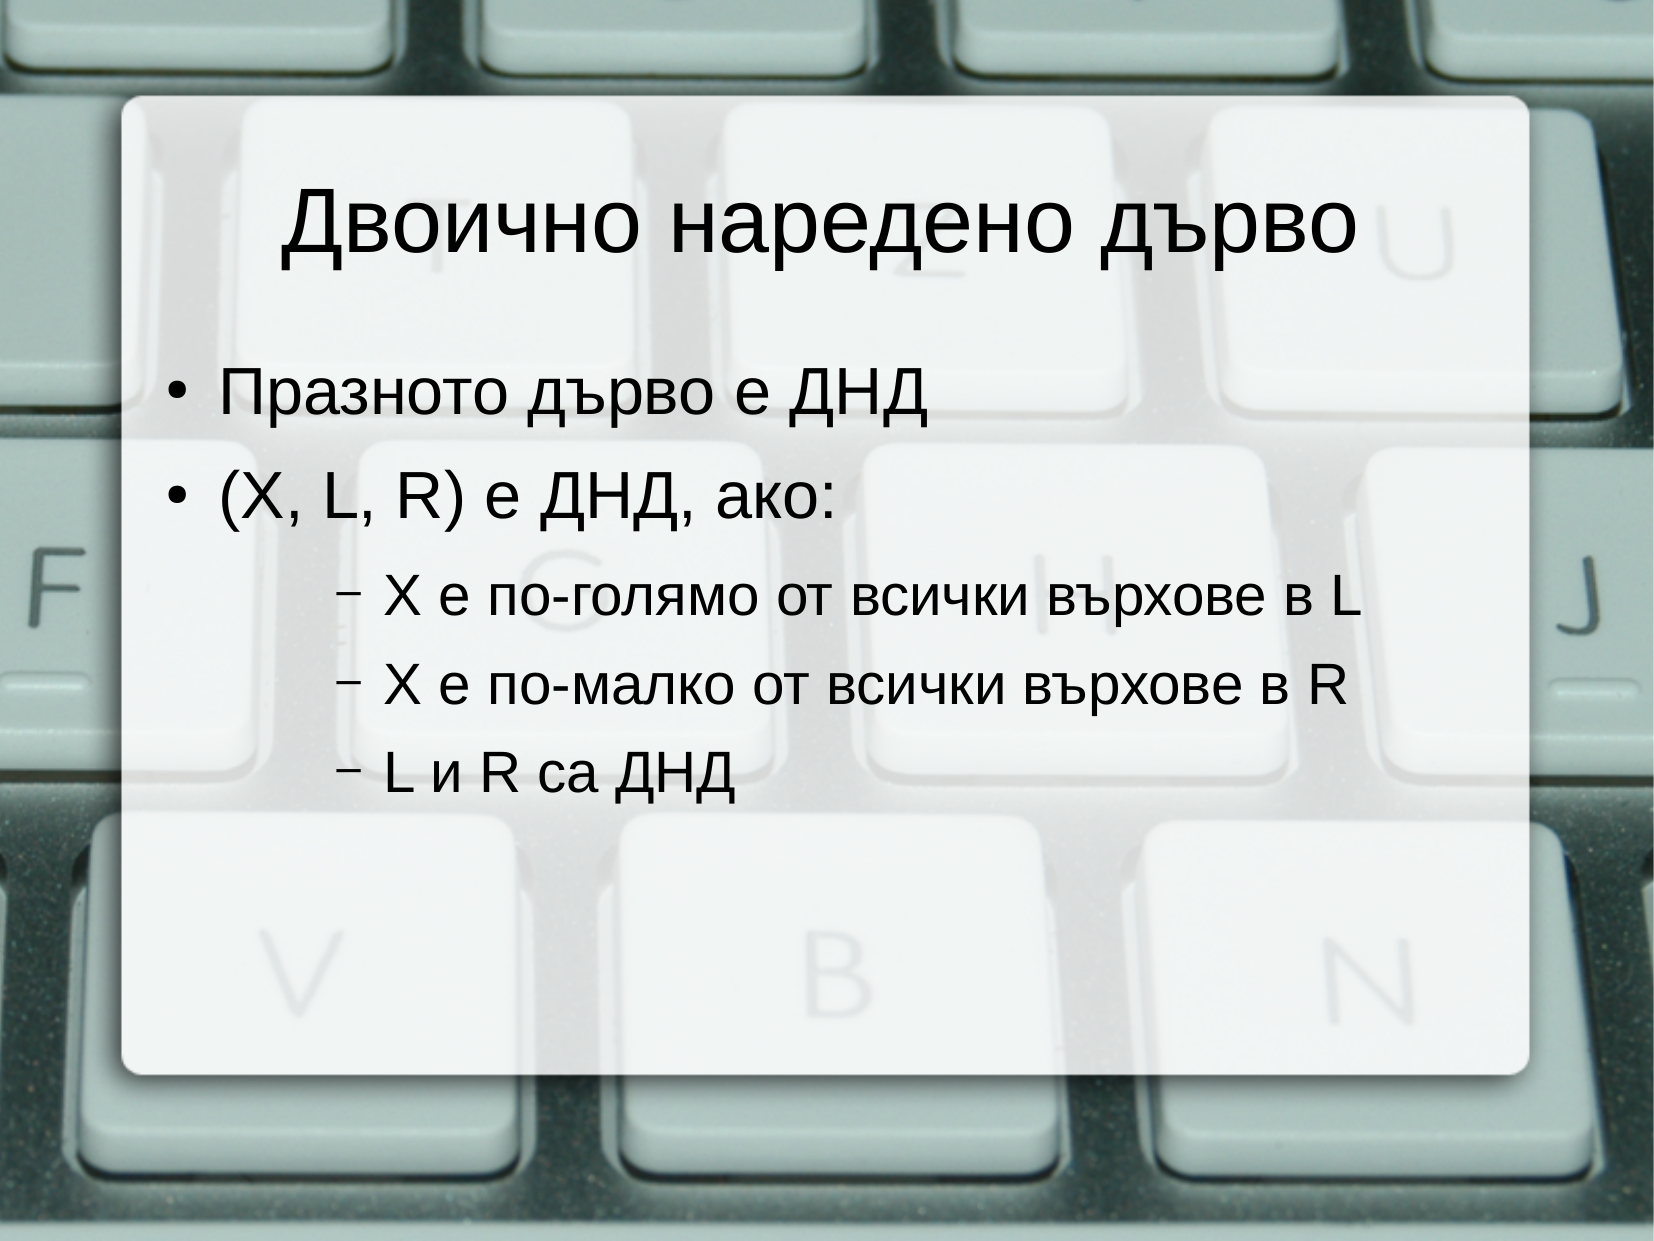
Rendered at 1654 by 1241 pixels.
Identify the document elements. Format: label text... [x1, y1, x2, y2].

title Двоично наредено дърво [135, 117, 1506, 325]
list Празното дърво е ДНД (X, L, R) е ДНД, ако: X е по-голямо от всички върхове в L X е по-малко от всички върхове в R L и R са ДНД [147, 354, 1506, 1074]
picture [0, 0, 1654, 1241]
